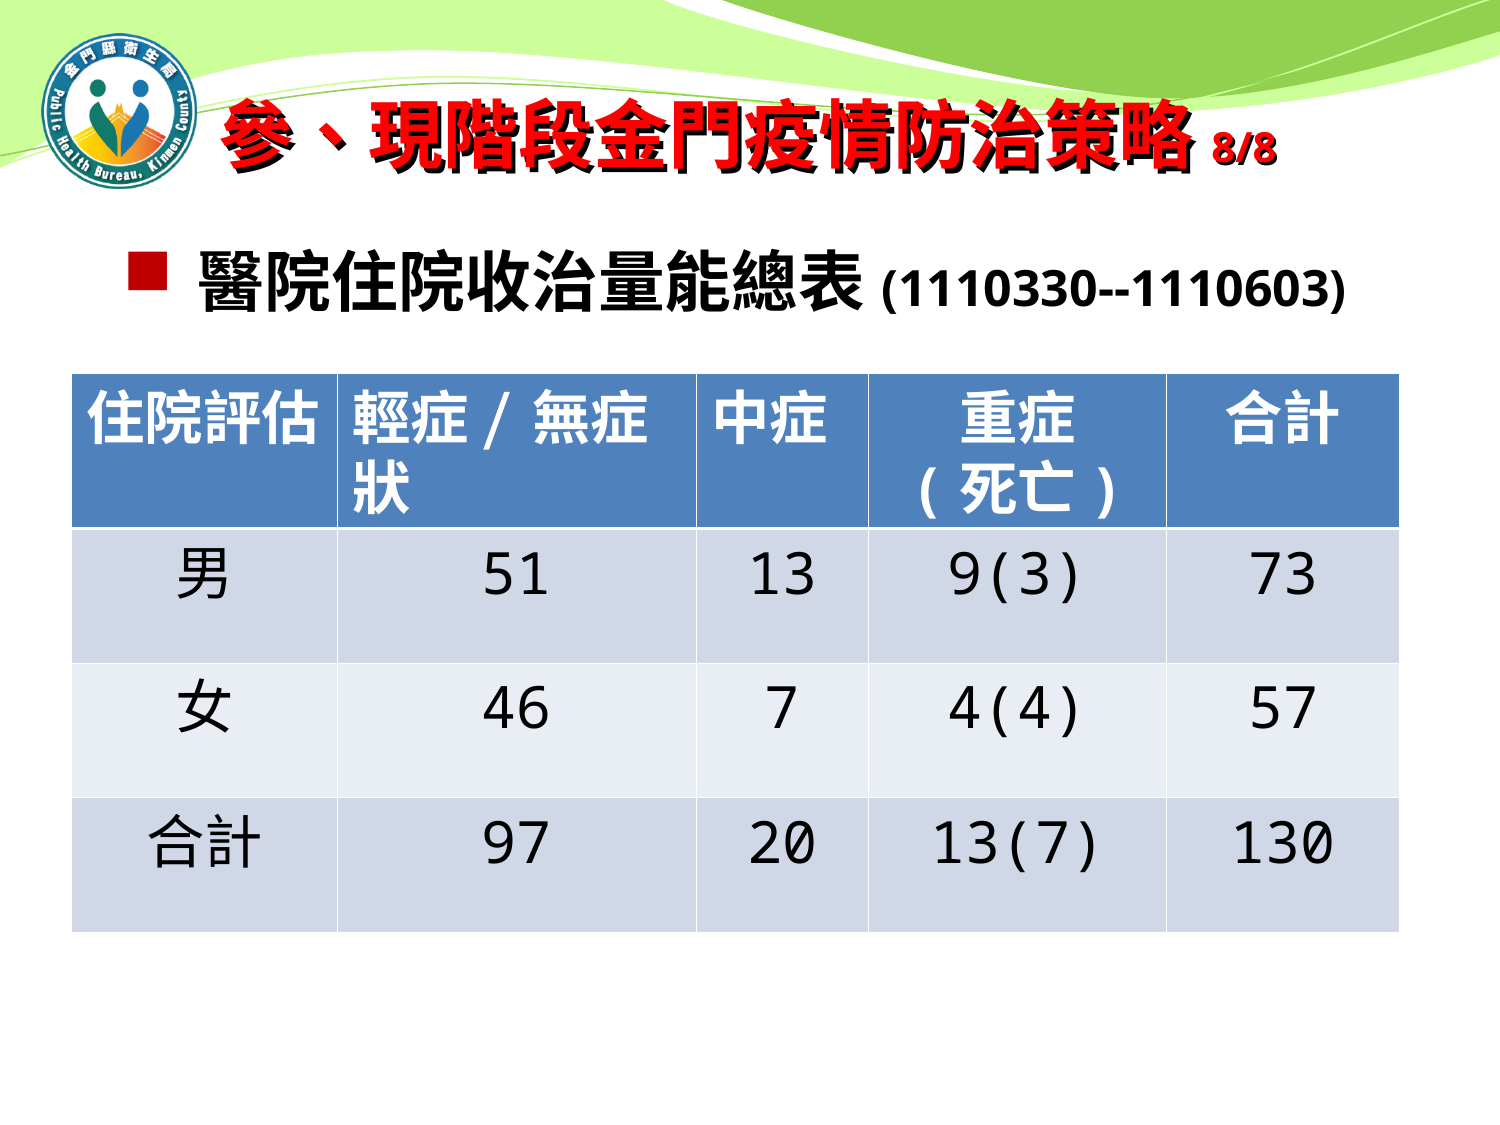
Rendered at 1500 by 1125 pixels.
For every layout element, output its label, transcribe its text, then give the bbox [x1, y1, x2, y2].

table_cell 97 [338, 798, 696, 932]
table_cell 20 [697, 798, 868, 932]
table_cell 73 [1167, 530, 1399, 663]
table_header 住院評估 [72, 374, 337, 527]
table_header 中症 [697, 374, 868, 527]
table_header 合計 [1167, 374, 1399, 527]
picture [41, 33, 197, 189]
table_cell 9(3) [869, 530, 1166, 663]
table_cell 男 [72, 530, 337, 663]
table_cell 合計 [72, 798, 337, 932]
table_cell 51 [338, 530, 696, 663]
table_cell 46 [338, 664, 696, 797]
table_cell 4(4) [869, 664, 1166, 797]
text_box 醫院住院收治量能總表(1110330--1110603) [108, 231, 1362, 328]
table_cell 130 [1167, 798, 1399, 932]
table_cell 7 [697, 664, 868, 797]
table_header 重症 (死亡) [869, 374, 1166, 527]
table_cell 57 [1167, 664, 1399, 797]
table_header 輕症/無症狀 [338, 374, 696, 527]
title 參、現階段金門疫情防治策略8/8 [72, 79, 1423, 186]
table_cell 13(7) [869, 798, 1166, 932]
table_cell 女 [72, 664, 337, 797]
table_cell 13 [697, 530, 868, 663]
